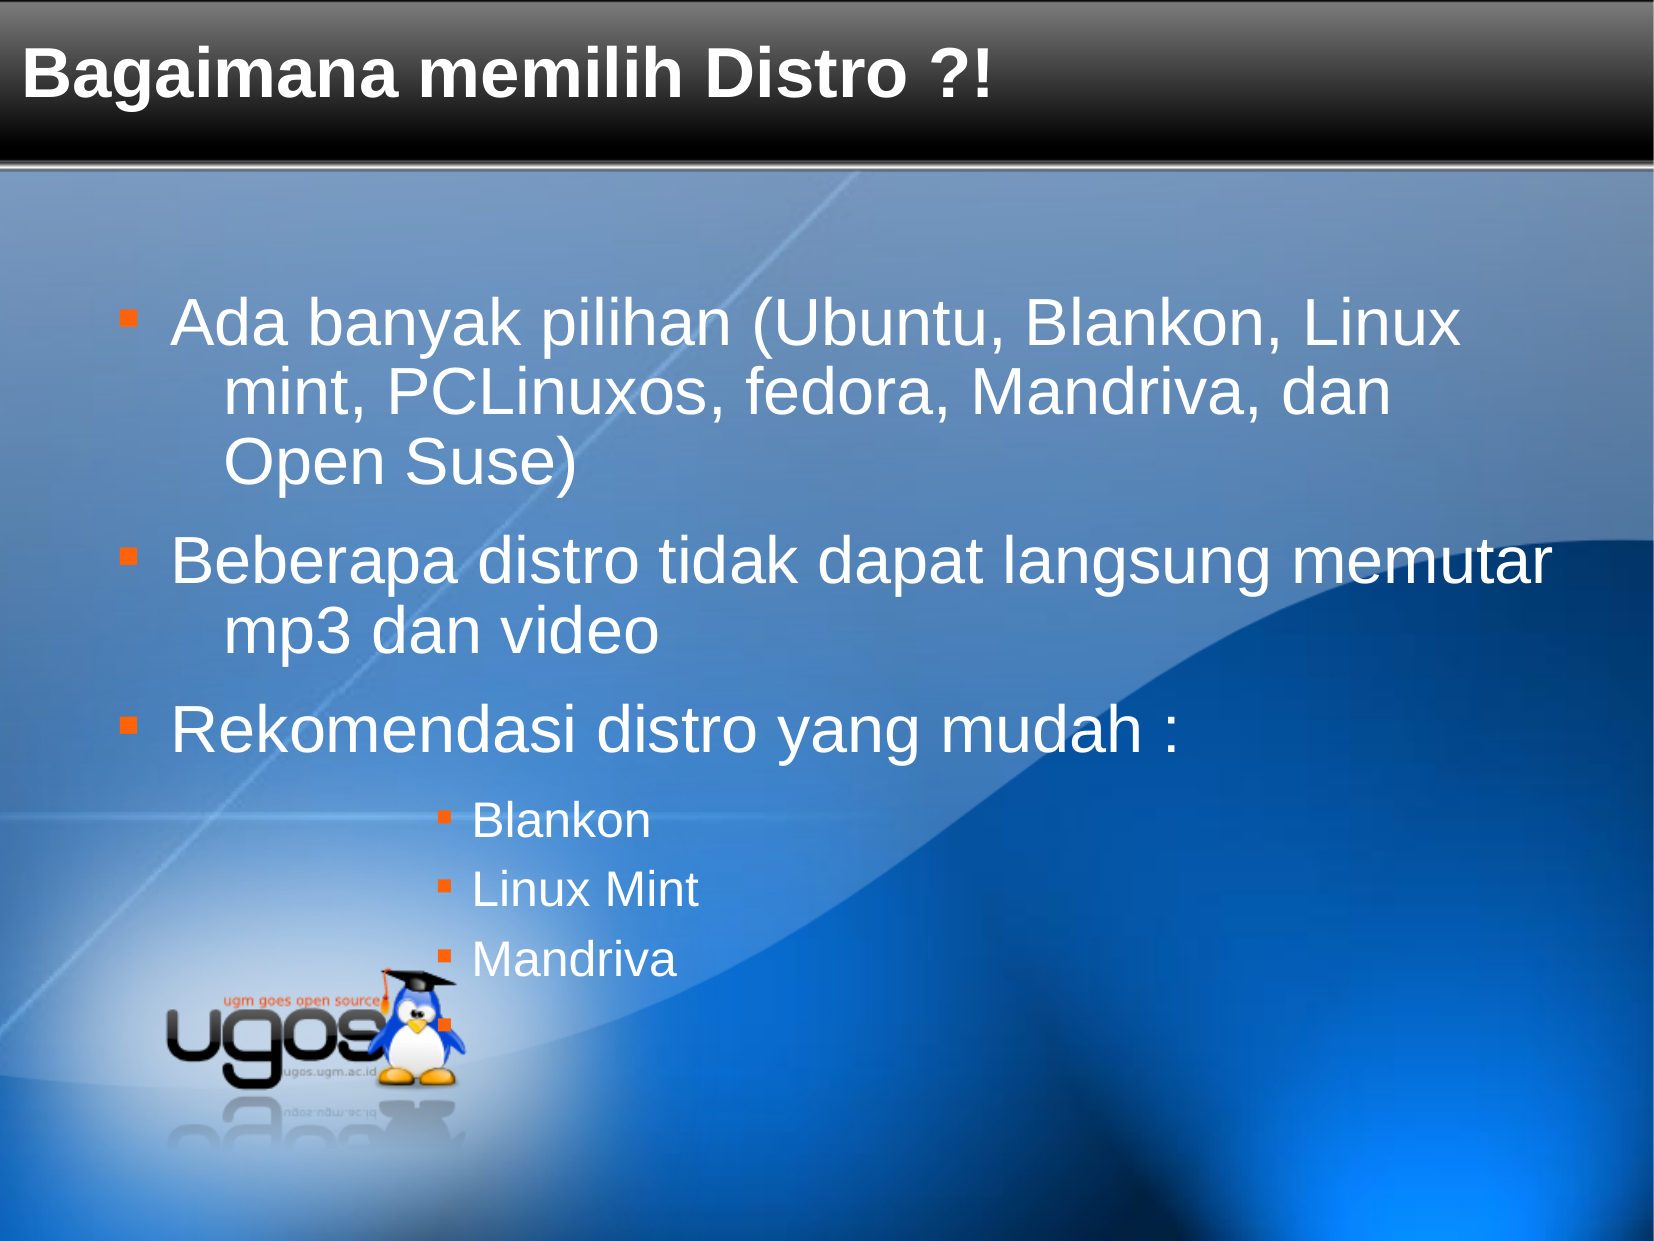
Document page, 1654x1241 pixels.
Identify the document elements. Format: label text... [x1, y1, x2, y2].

list Ada banyak pilihan (Ubuntu, Blankon, Linux mint, PCLinuxos, fedora, Mandriva, dan Open Suse) Beberapa distro tidak dapat langsung memutar mp3 dan video Rekomendasi distro yang mudah : Blankon Linux Mint Mandriva [82, 290, 1571, 1094]
title Bagaimana memilih Distro ?! [21, 0, 1654, 151]
picture [0, 0, 1654, 1241]
